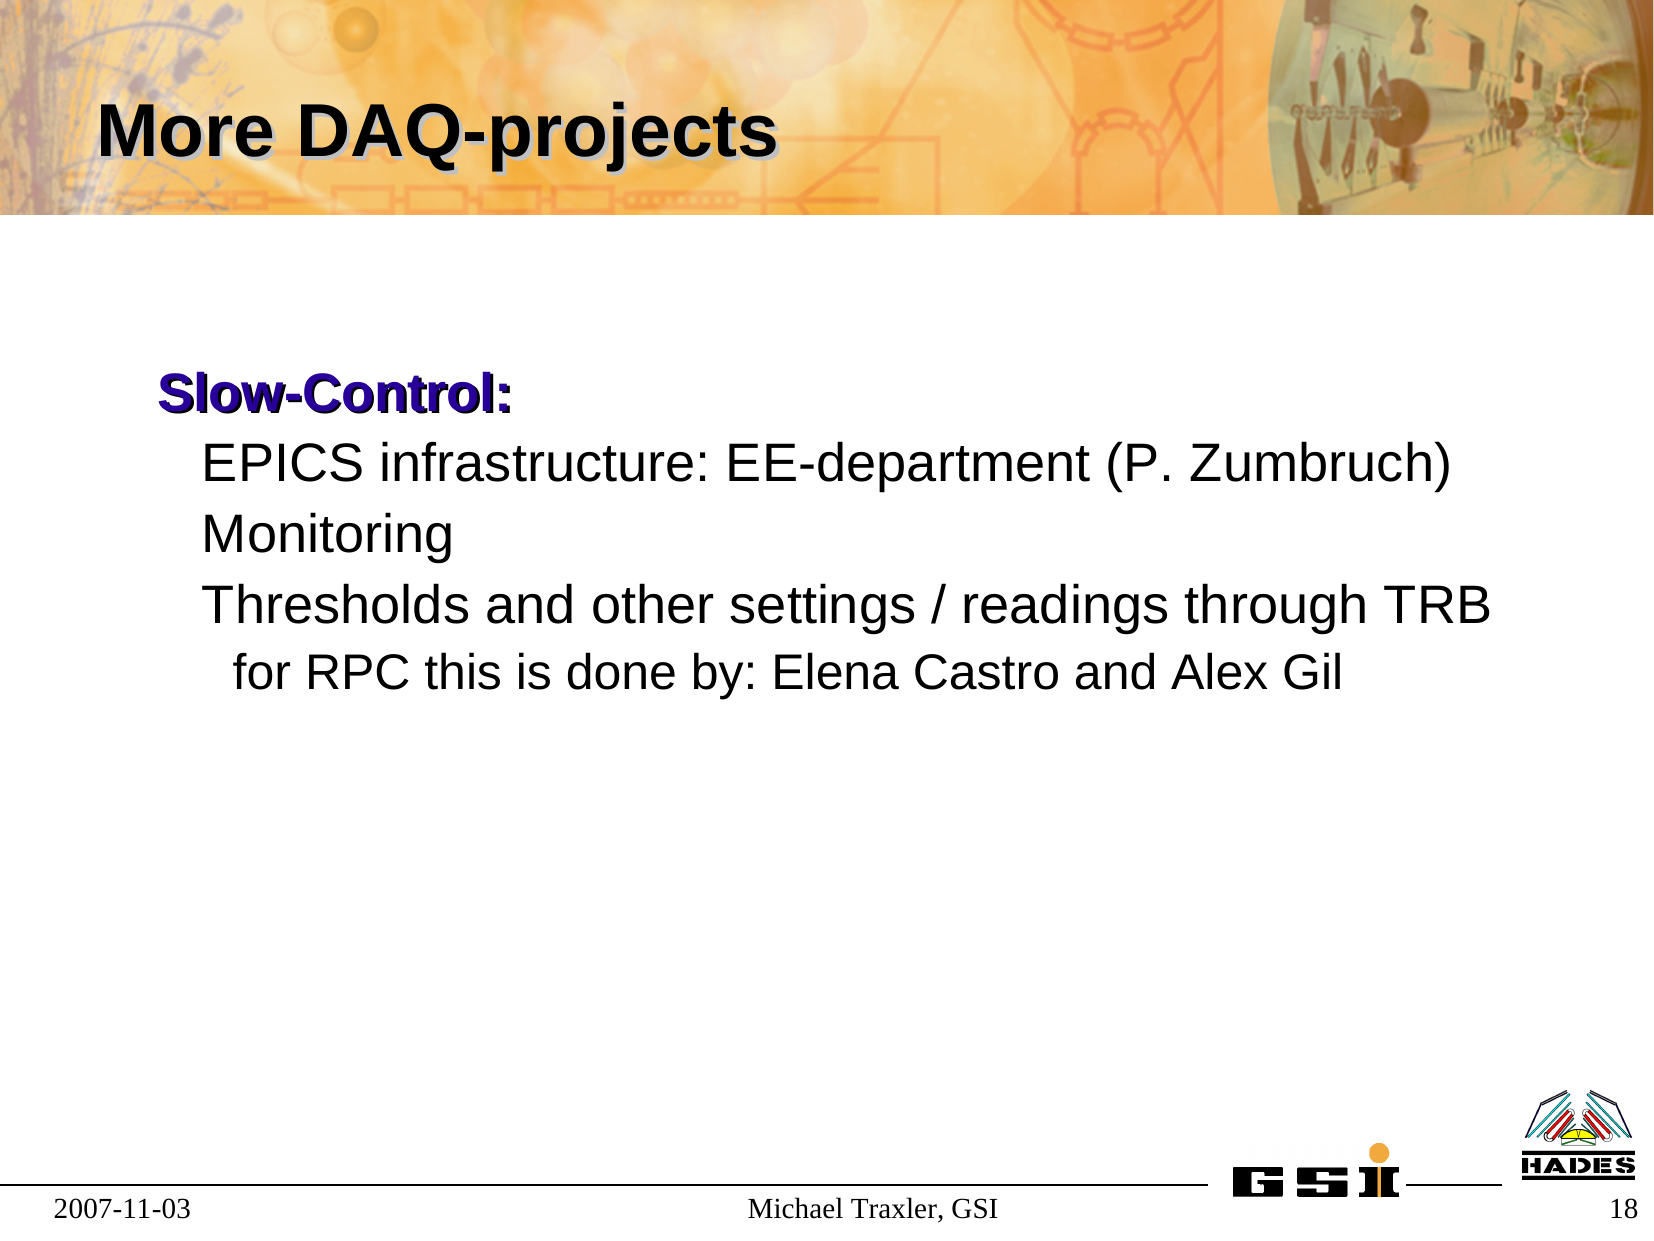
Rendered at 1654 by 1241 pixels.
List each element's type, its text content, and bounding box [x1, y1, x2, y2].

list Slow-Control: EPICS infrastructure: EE-department (P. Zumbruch) Monitoring Thresholds and other settings / readings through TRB for RPC this is done by: Elena Castro and Alex Gil [82, 290, 1571, 1033]
picture [1522, 1090, 1635, 1180]
title More DAQ-projects [96, 34, 1502, 227]
picture [0, 0, 1654, 215]
picture [1233, 1143, 1399, 1197]
